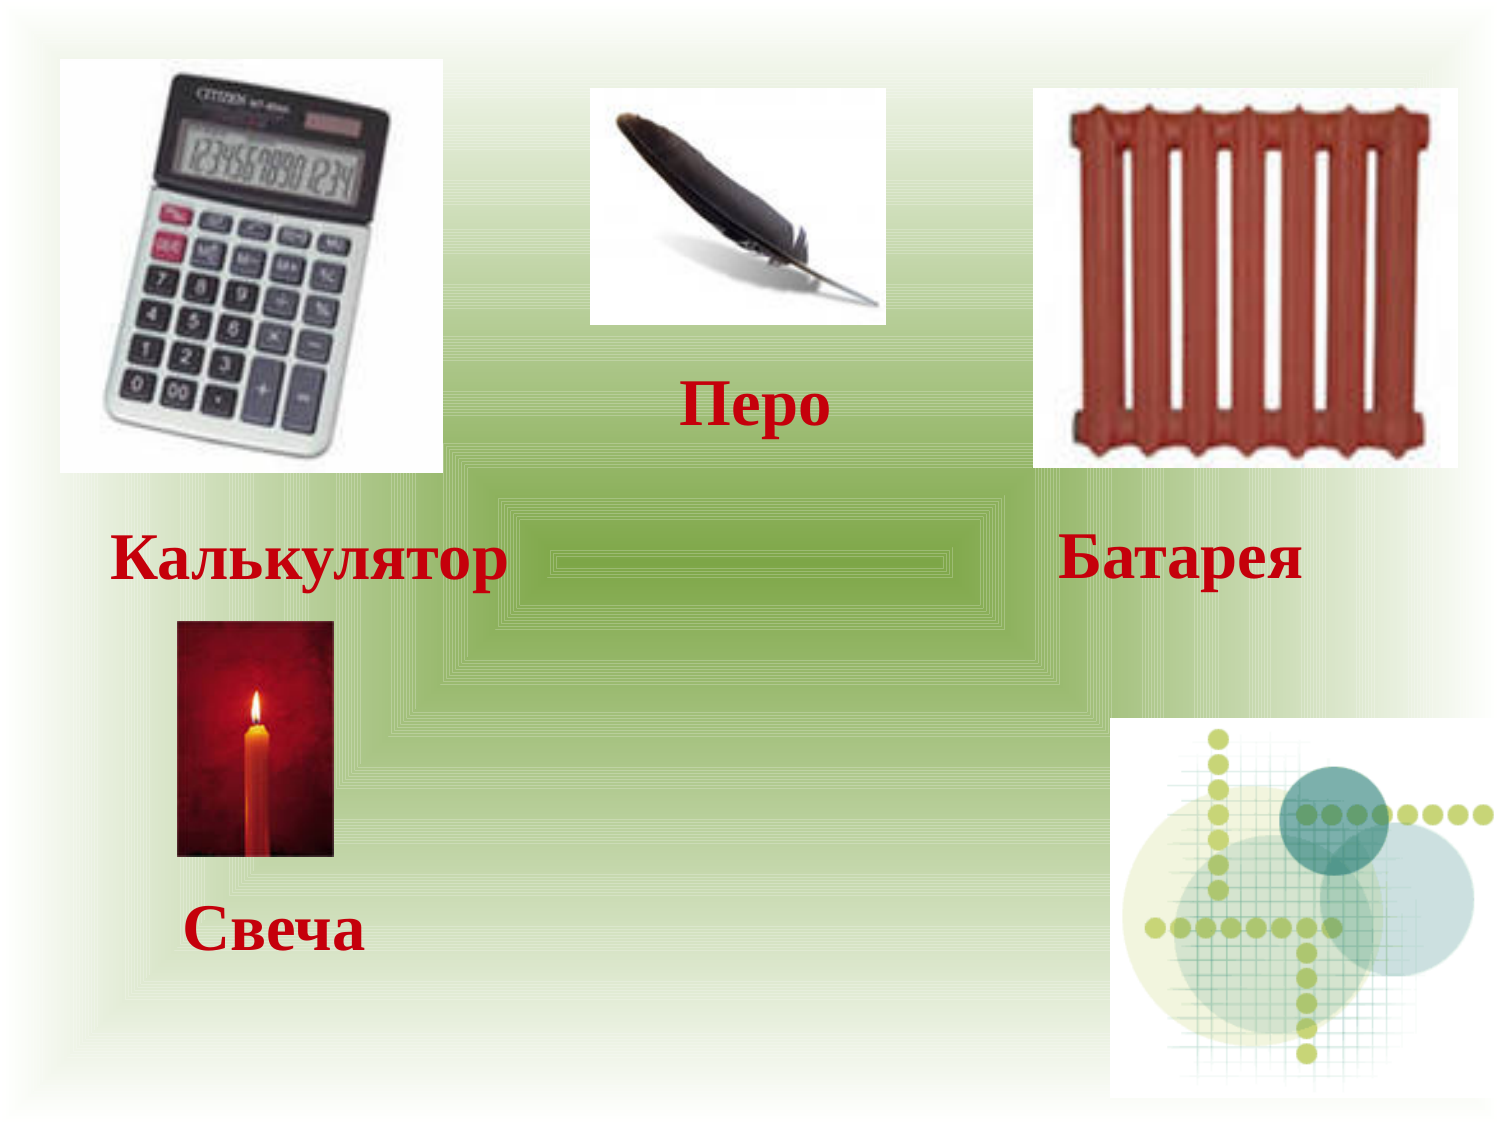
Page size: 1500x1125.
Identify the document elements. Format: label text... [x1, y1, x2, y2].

picture [60, 59, 443, 473]
picture [590, 88, 886, 325]
text_box Свеча [164, 885, 384, 961]
text_box Калькулятор [29, 516, 591, 591]
text_box Батарея [944, 502, 1418, 602]
picture [177, 621, 334, 857]
text_box Перо [661, 361, 851, 436]
picture [1033, 88, 1458, 468]
text_box Перо [775, 397, 786, 422]
text_box Калькулятор [486, 551, 497, 576]
